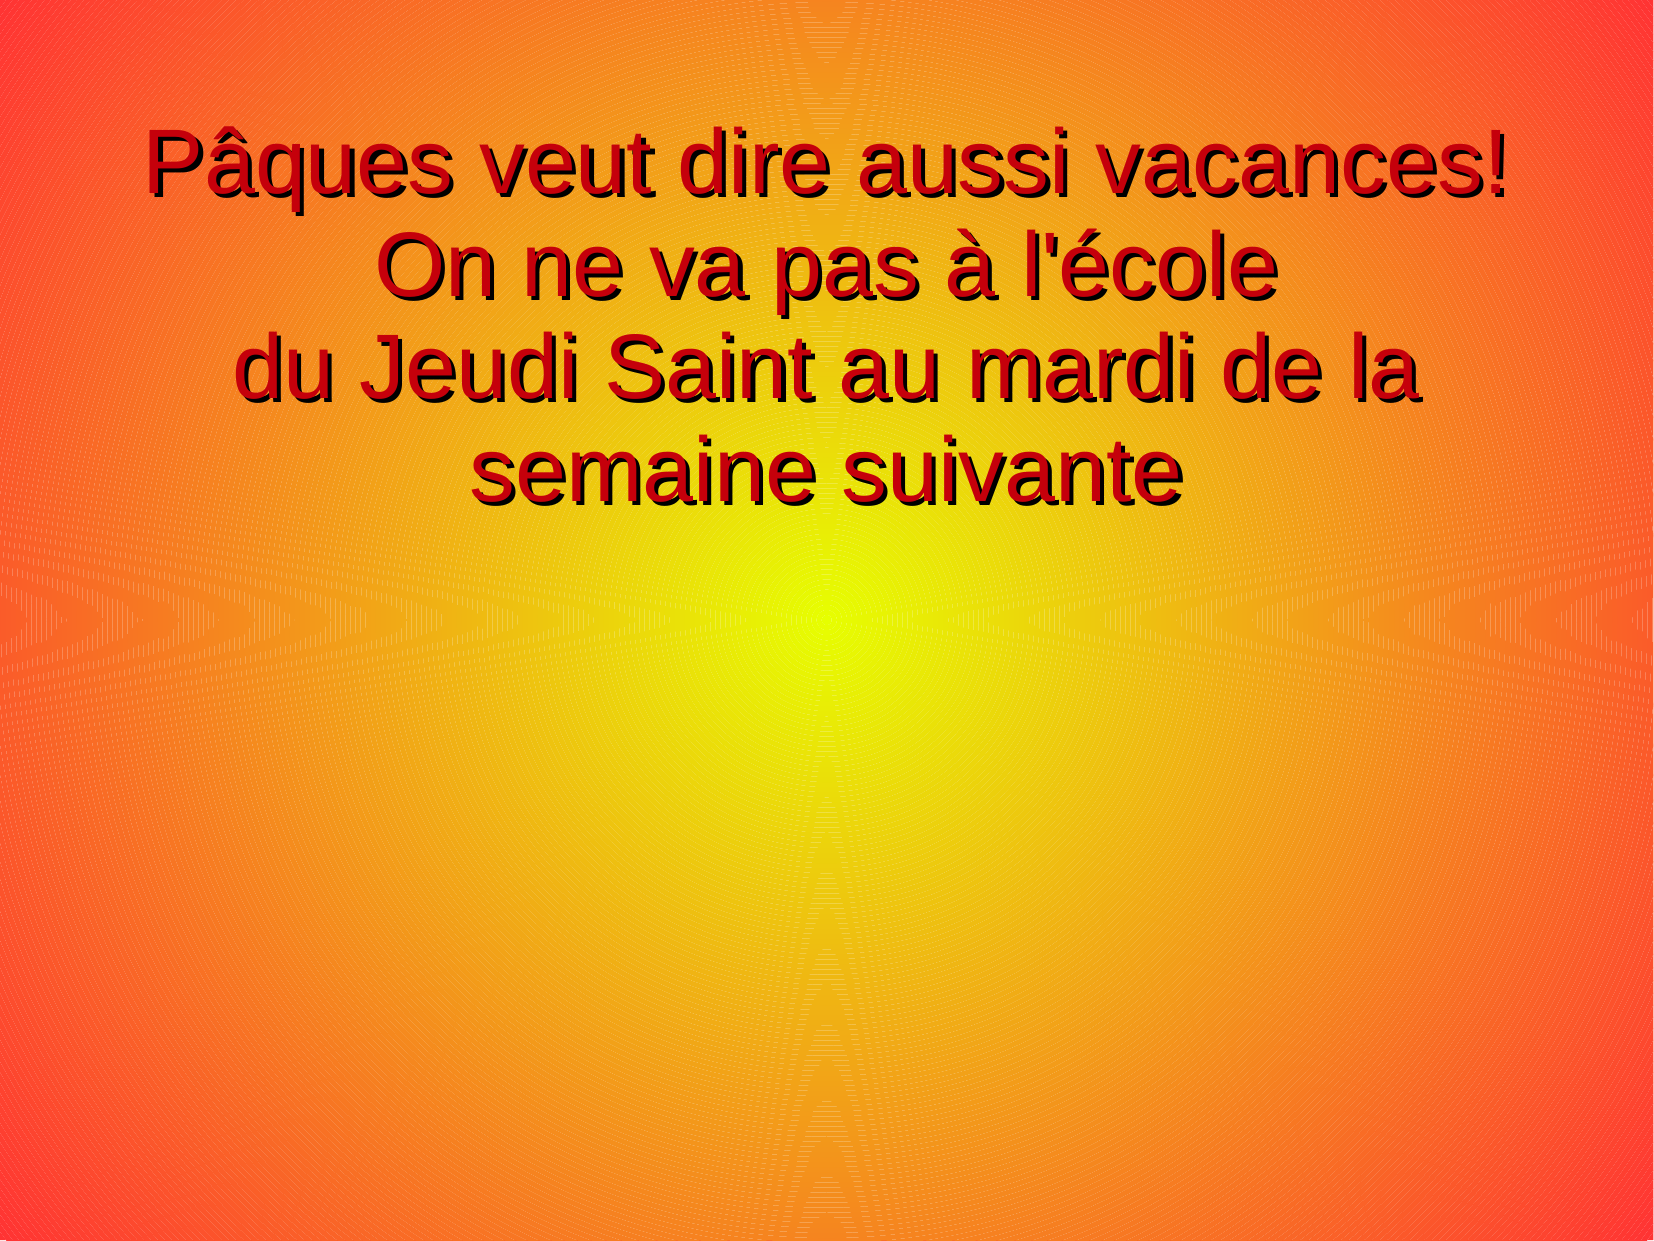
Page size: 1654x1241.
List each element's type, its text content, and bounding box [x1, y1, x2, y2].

subtitle Pâques veut dire aussi vacances! On ne va pas à l'école du Jeudi Saint au mardi de la semaine suivante [59, 70, 1595, 562]
